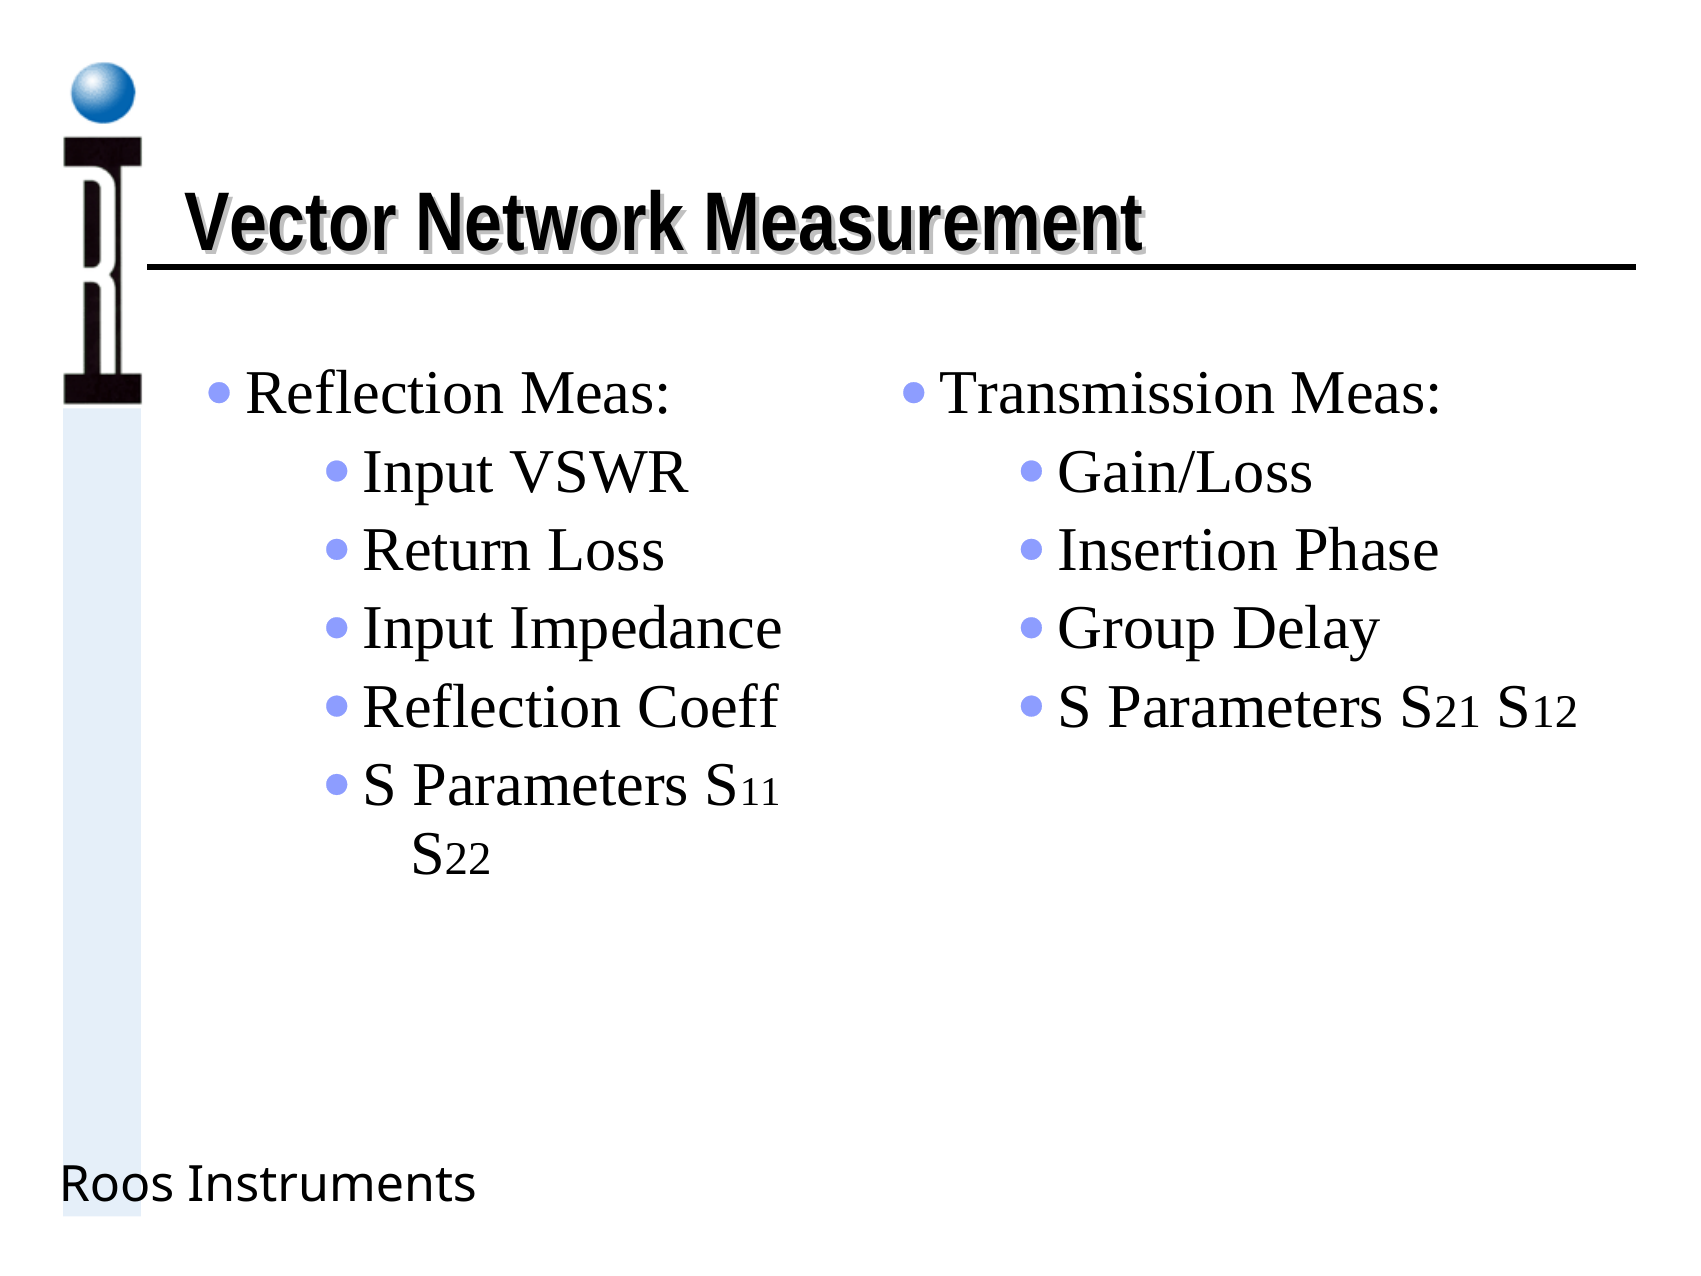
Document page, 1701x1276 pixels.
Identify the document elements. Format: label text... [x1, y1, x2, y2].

text_box Vector Network Measurement [184, 92, 1539, 268]
picture [59, 58, 147, 411]
text_box Transmission Meas: Gain/Loss Insertion Phase Group Delay S Parameters S21 S12 [887, 358, 1592, 888]
text_box Reflection Meas: Input VSWR Return Loss Input Impedance Reflection Coeff S Parameters S11 S22 [192, 358, 855, 894]
